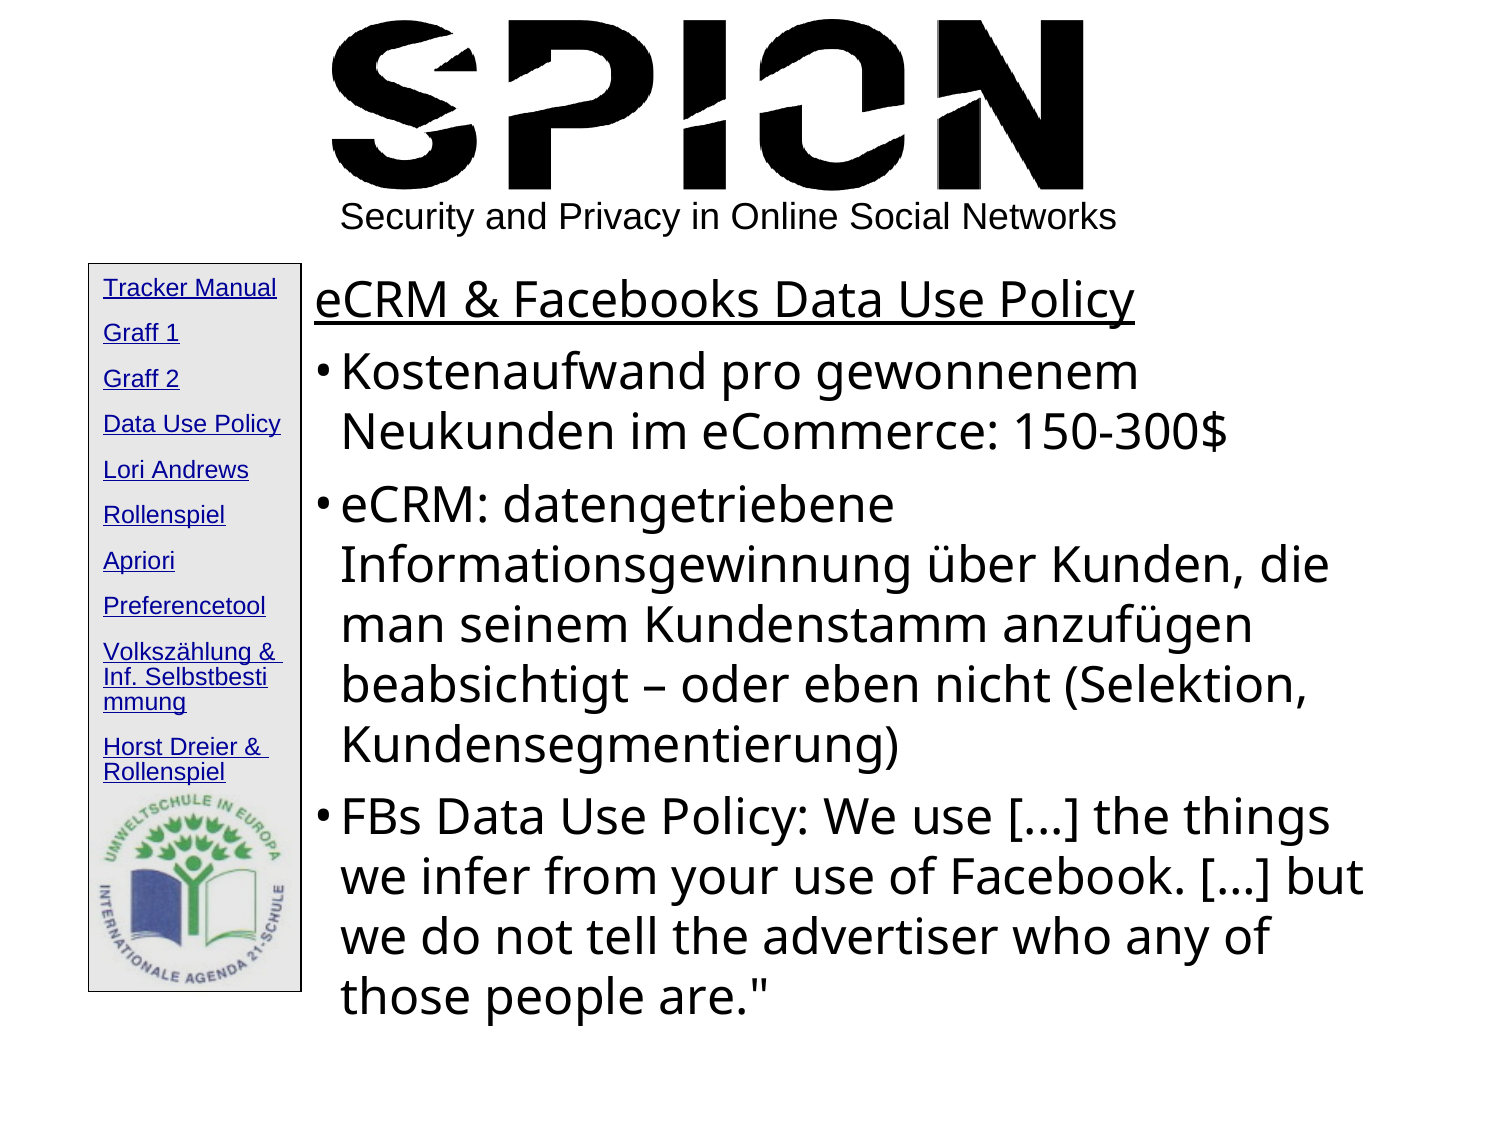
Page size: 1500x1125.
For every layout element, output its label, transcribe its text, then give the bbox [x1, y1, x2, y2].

list eCRM & Facebooks Data Use Policy Kostenaufwand pro gewonnenem Neukunden im eCommerce: 150-300$ eCRM: datengetriebene Informationsgewinnung über Kunden, die man seinem Kundenstamm anzufügen beabsichtigt – oder eben nicht (Selektion, Kundensegmentierung) FBs Data Use Policy: We use [...] the things we infer from your use of Facebook. […] but we do not tell the advertiser who any of those people are." [312, 267, 1412, 1027]
picture [88, 992, 293, 996]
picture [324, 0, 1093, 208]
